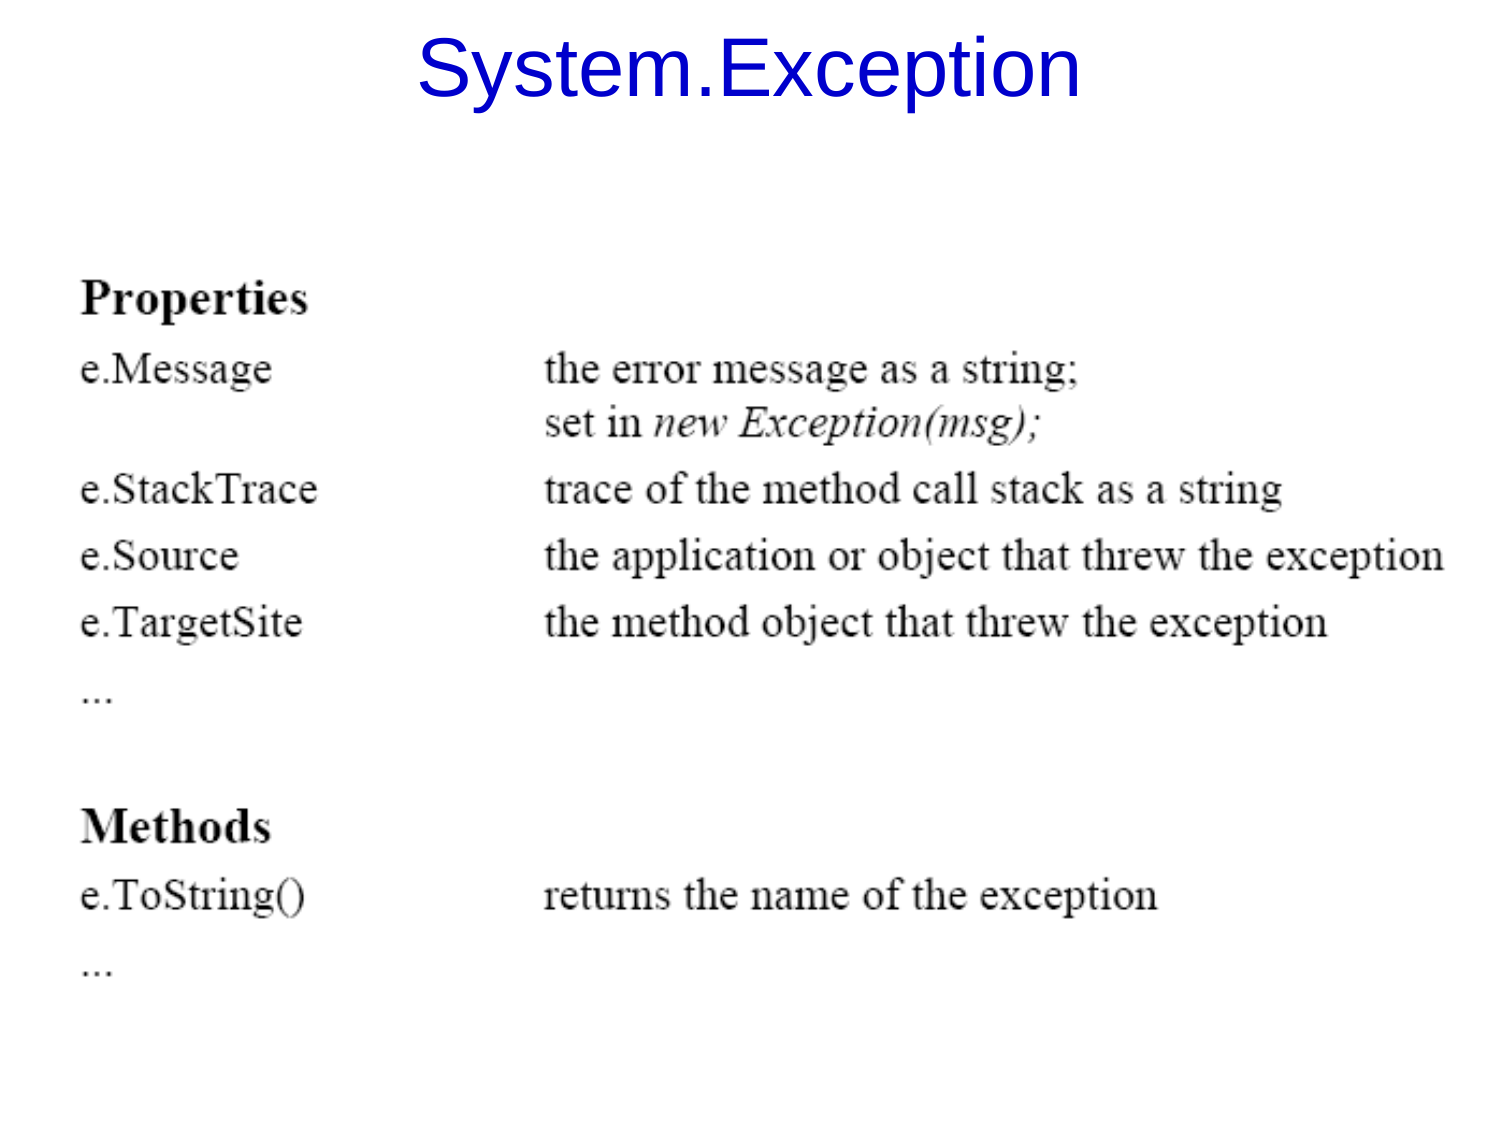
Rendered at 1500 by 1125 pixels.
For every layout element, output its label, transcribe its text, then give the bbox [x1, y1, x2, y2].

title System.Exception [112, 0, 1388, 126]
picture [29, 244, 1500, 1039]
